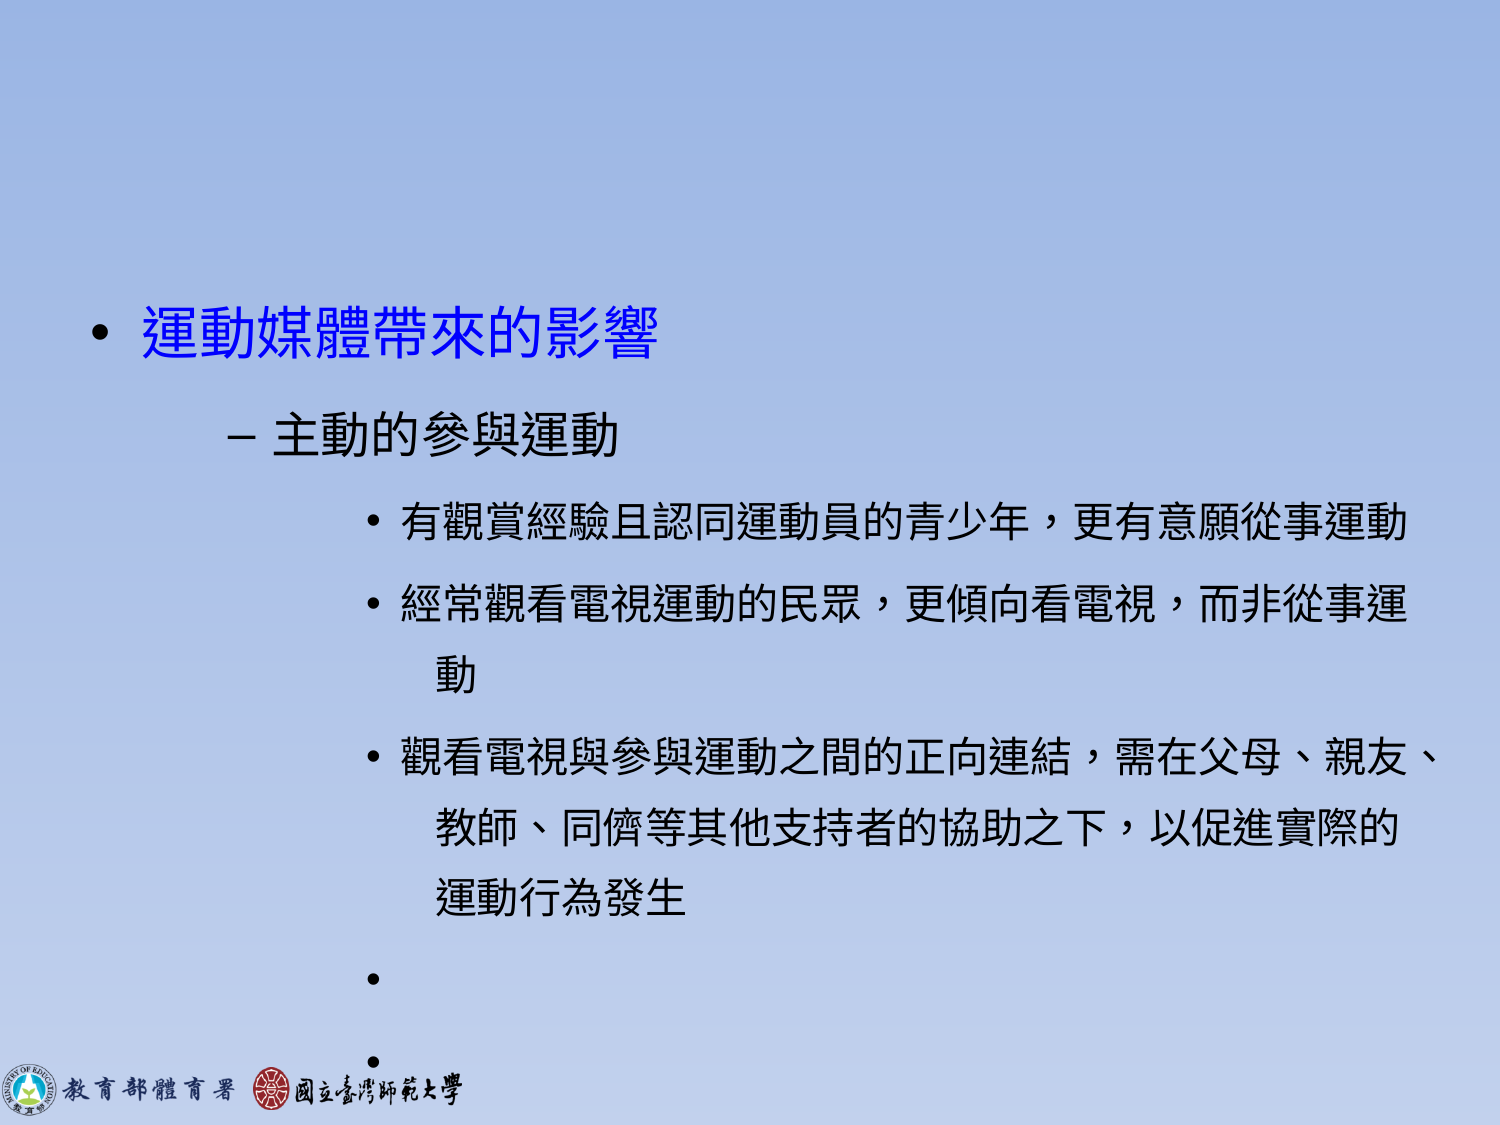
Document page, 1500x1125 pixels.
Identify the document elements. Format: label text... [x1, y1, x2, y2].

list 運動媒體帶來的影響 主動的參與運動 有觀賞經驗且認同運動員的青少年，更有意願從事運動 經常觀看電視運動的民眾，更傾向看電視，而非從事運動 觀看電視與參與運動之間的正向連結，需在父母、親友、教師、同儕等其他支持者的協助之下，以促進實際的運動行為發生 [75, 262, 1426, 1005]
